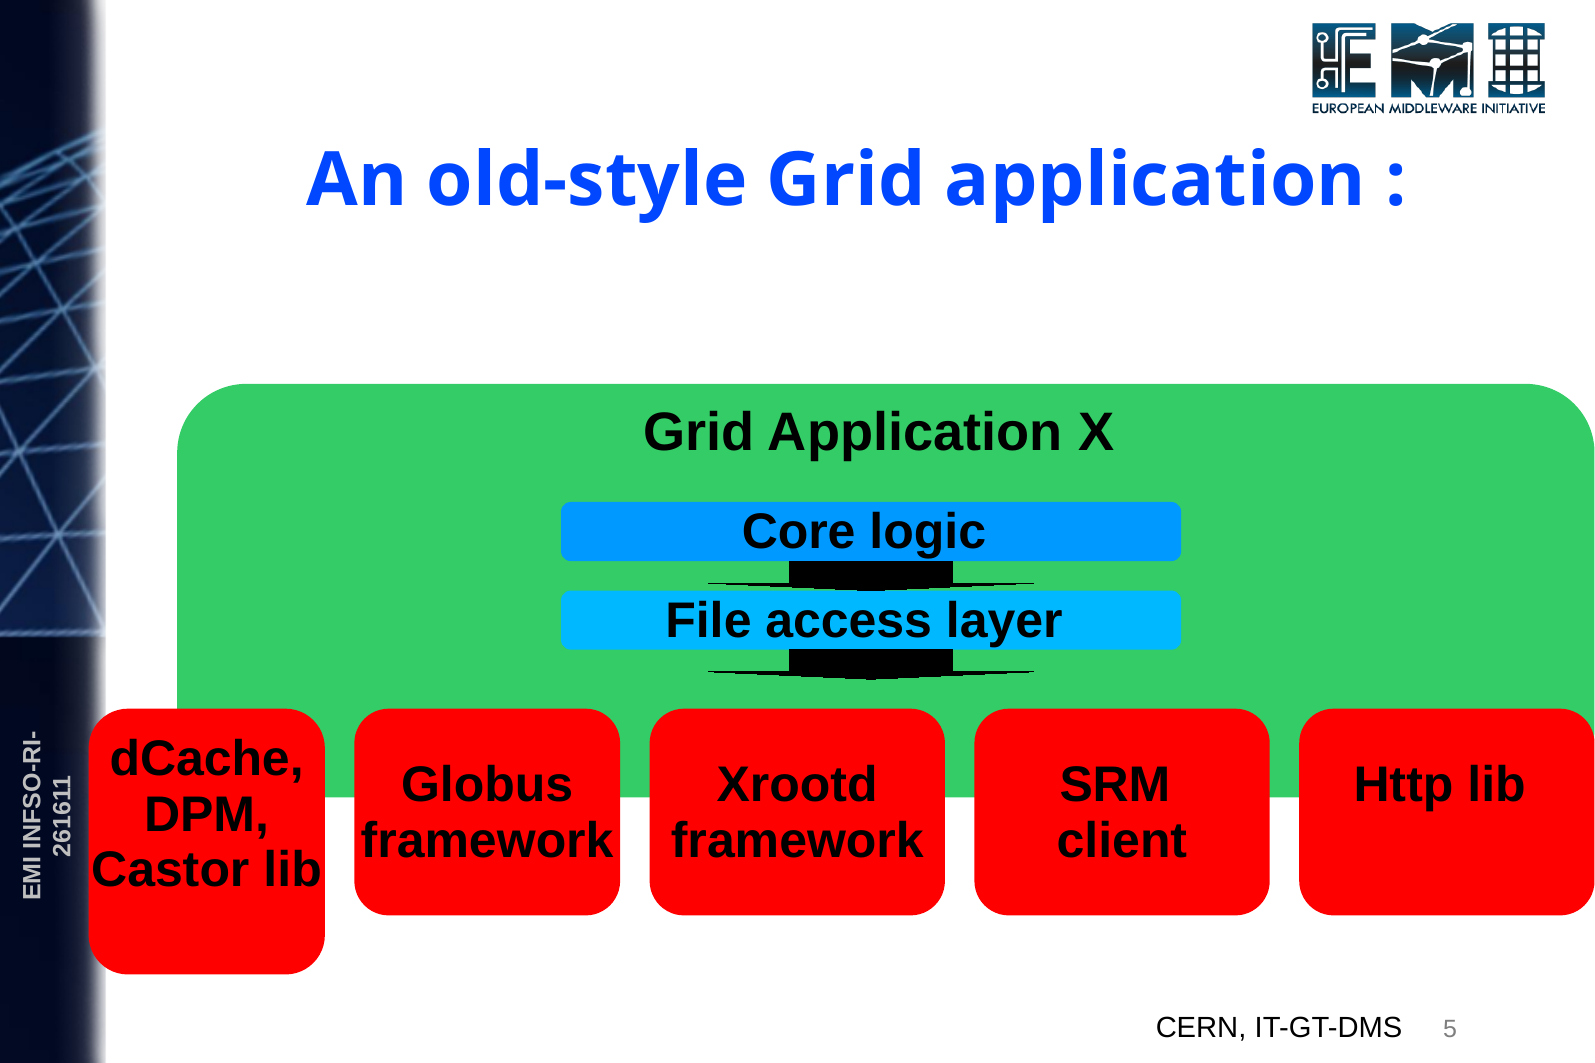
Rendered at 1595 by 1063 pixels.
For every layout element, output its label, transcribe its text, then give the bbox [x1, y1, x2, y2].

text_box CERN, IT-GT-DMS [797, 1003, 1418, 1052]
text_box dCache, DPM, Castor lib [88, 708, 325, 975]
picture [0, 0, 118, 1063]
text_box [177, 383, 1595, 798]
text_box File access layer [561, 590, 1182, 650]
text_box SRM client [974, 708, 1270, 916]
text_box Http lib [1299, 708, 1595, 916]
text_box Grid Application X [562, 394, 1182, 502]
text_box Globus framework [354, 708, 621, 916]
text_box Xrootd framework [649, 708, 945, 916]
title An old-style Grid application : [129, 86, 1565, 265]
text_box Core logic [561, 501, 1182, 562]
picture [1260, 7, 1595, 133]
